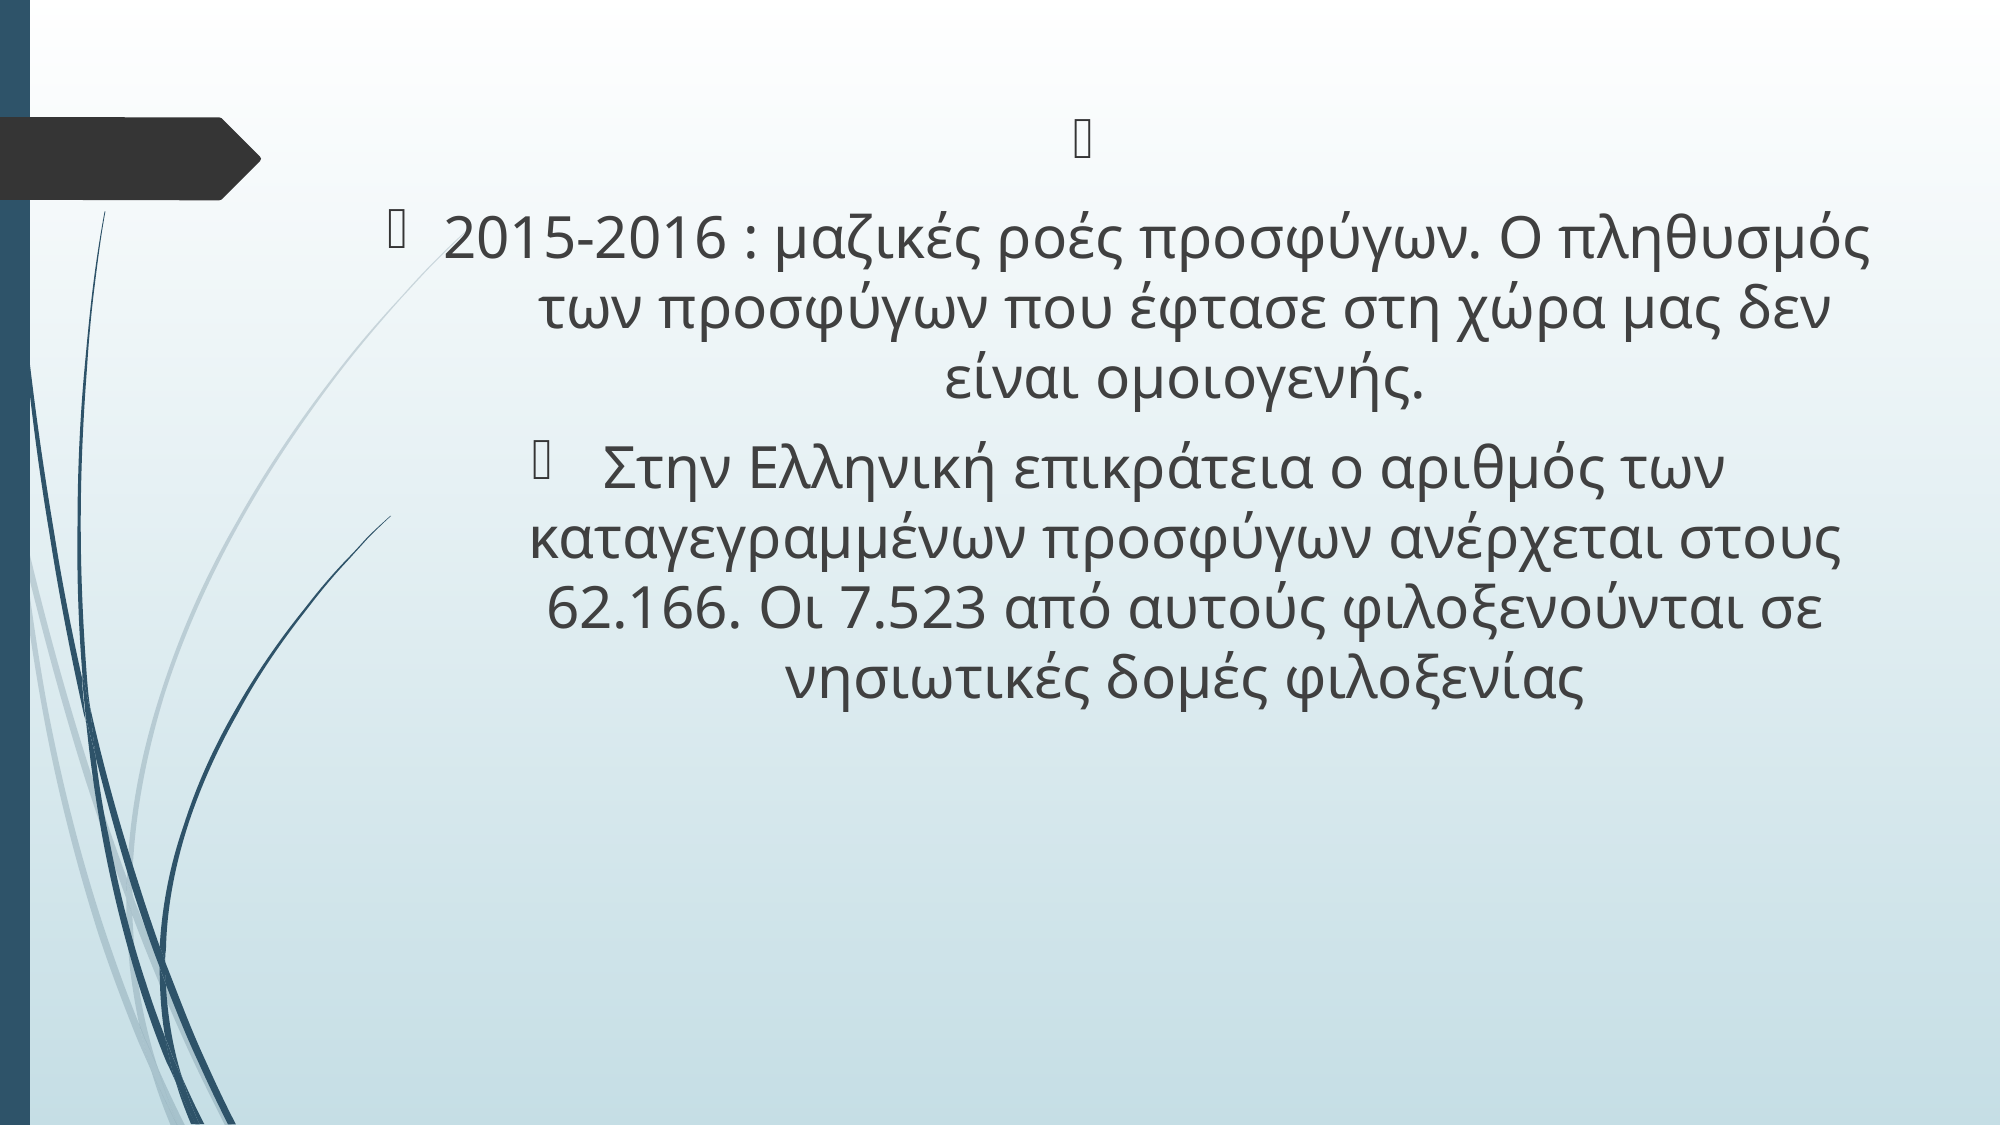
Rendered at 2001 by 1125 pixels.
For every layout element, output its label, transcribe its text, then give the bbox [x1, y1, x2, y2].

list 2015-2016 : μαζικές ροές προσφύγων. Ο πληθυσμός των προσφύγων που έφτασε στη χώρα μας δεν είναι ομοιογενής. Στην Ελληνική επικράτεια ο αριθμός των καταγεγραμμένων προσφύγων ανέρχεται στους 62.166. Οι 7.523 από αυτούς φιλοξενούνται σε νησιωτικές δομές φιλοξενίας [371, 102, 1888, 970]
